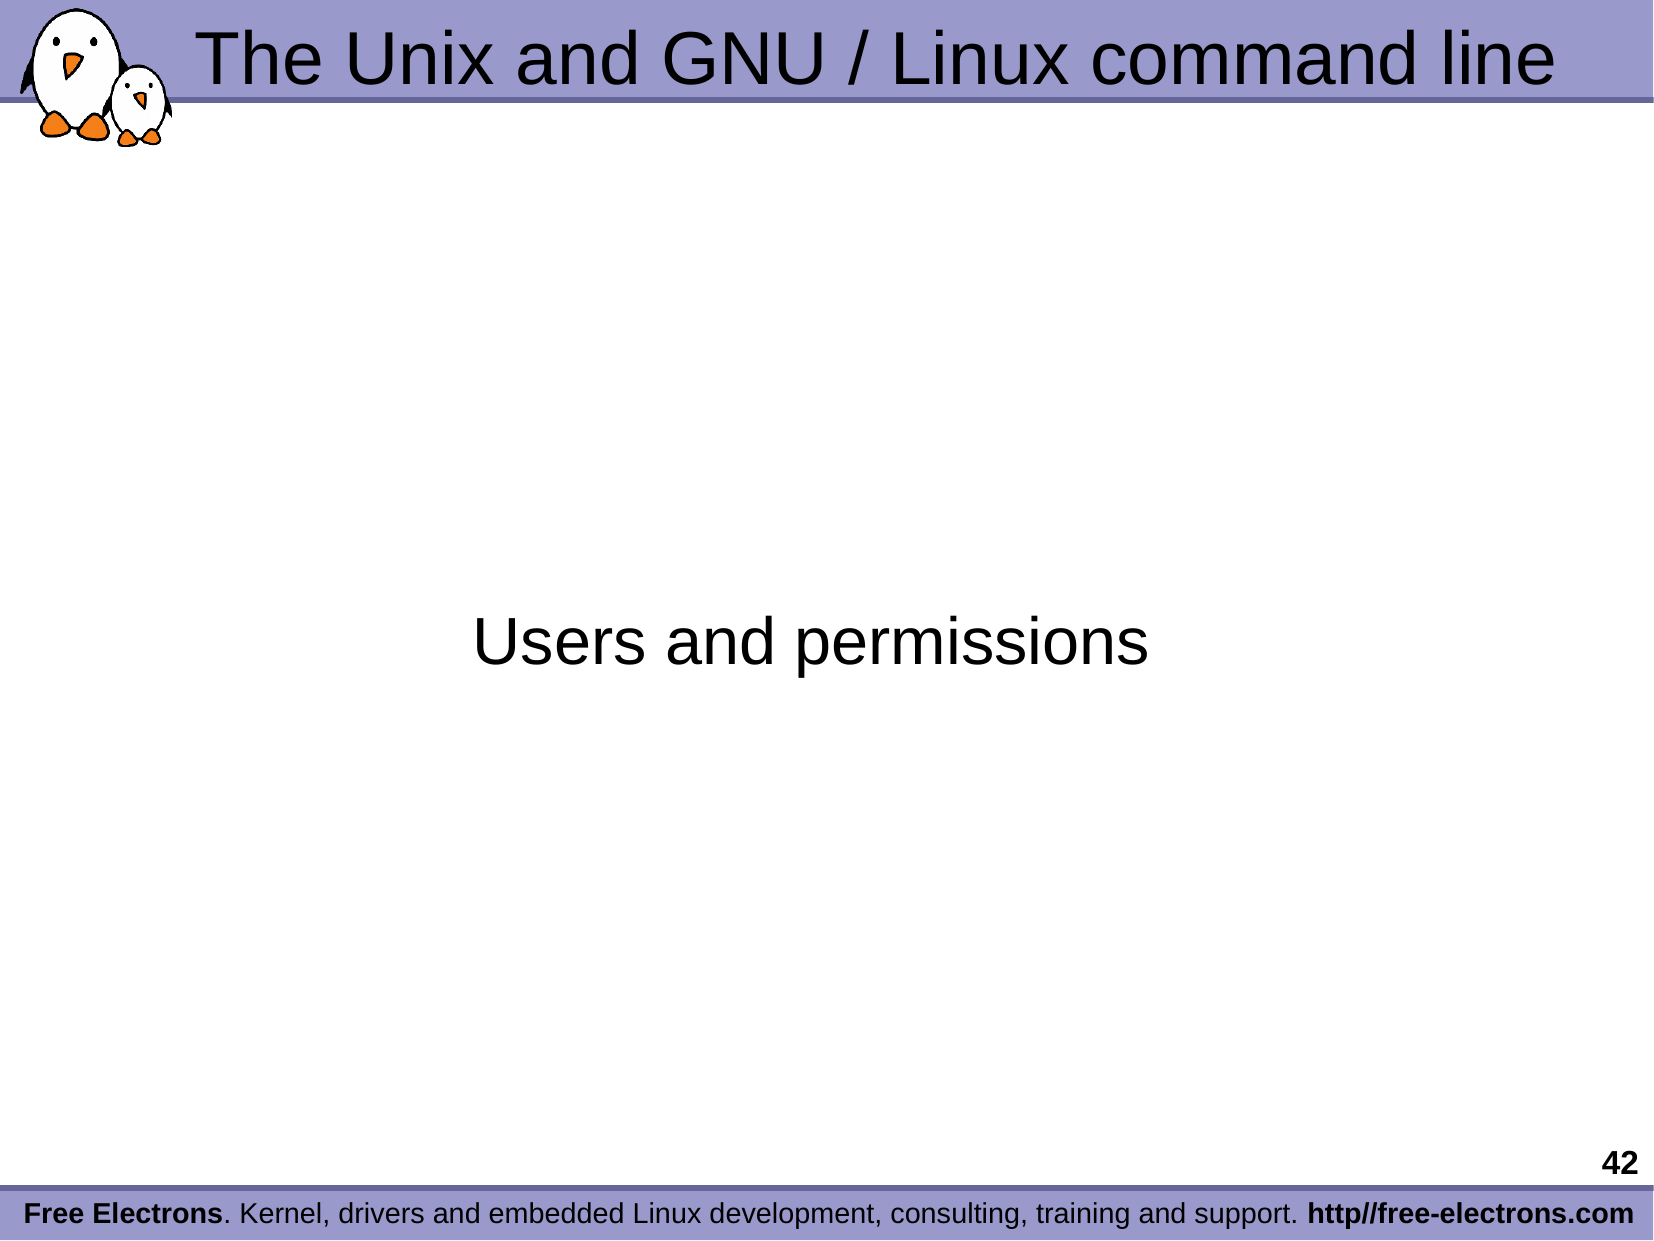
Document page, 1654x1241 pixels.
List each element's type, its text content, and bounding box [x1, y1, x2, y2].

picture [20, 8, 172, 147]
subtitle Users and permissions [105, 216, 1518, 1066]
title The Unix and GNU / Linux command line [131, 12, 1622, 106]
